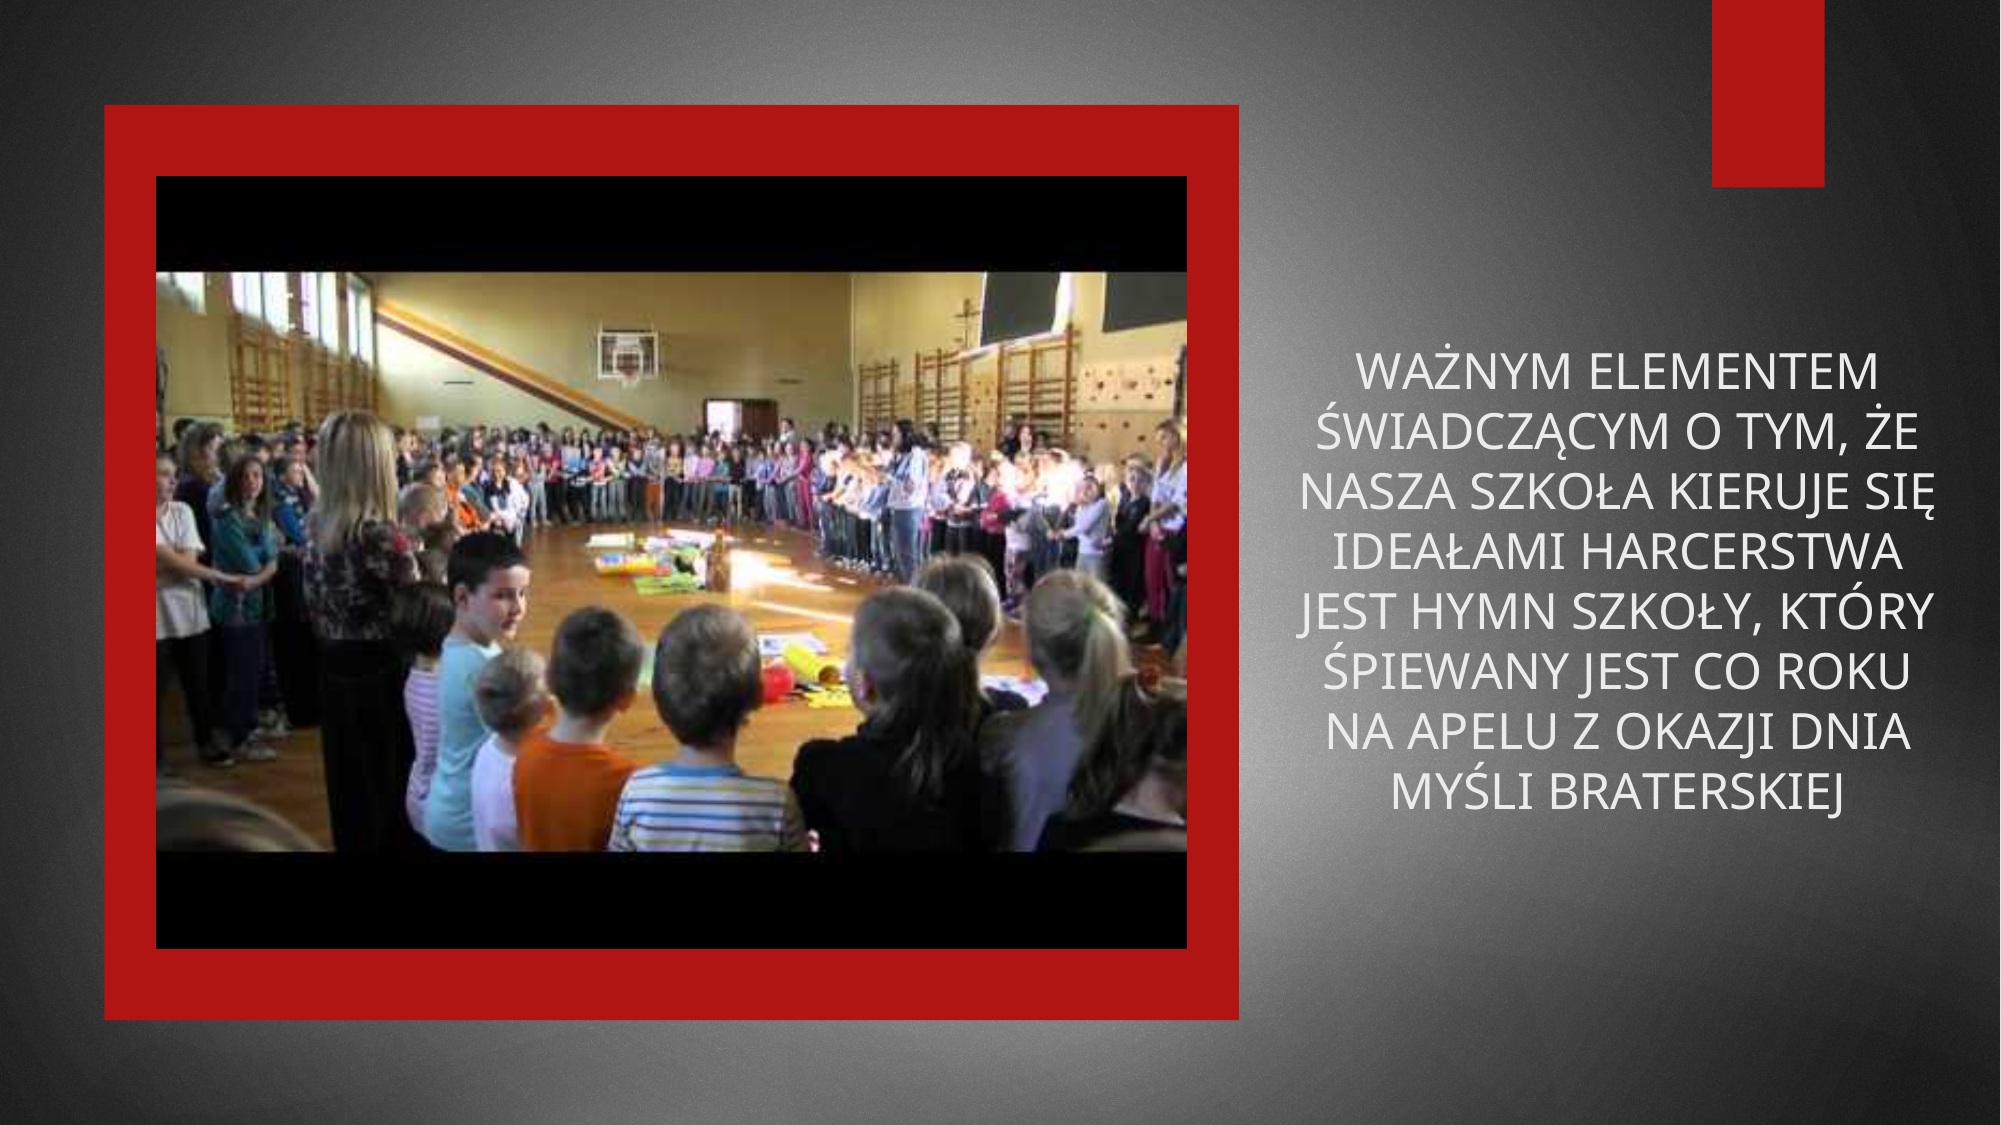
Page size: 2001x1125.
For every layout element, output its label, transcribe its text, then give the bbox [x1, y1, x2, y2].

title WAŻNYM ELEMENTEM ŚWIADCZĄCYM O TYM, ŻE NASZA SZKOŁA KIERUJE SIĘ IDEAŁAMI HARCERSTWA JEST HYMN SZKOŁY, KTÓRY ŚPIEWANY JEST CO ROKU NA APELU Z OKAZJI DNIA MYŚLI BRATERSKIEJ [1275, 209, 1961, 827]
picture [156, 176, 1187, 949]
text_box [0, 0, 2000, 1125]
